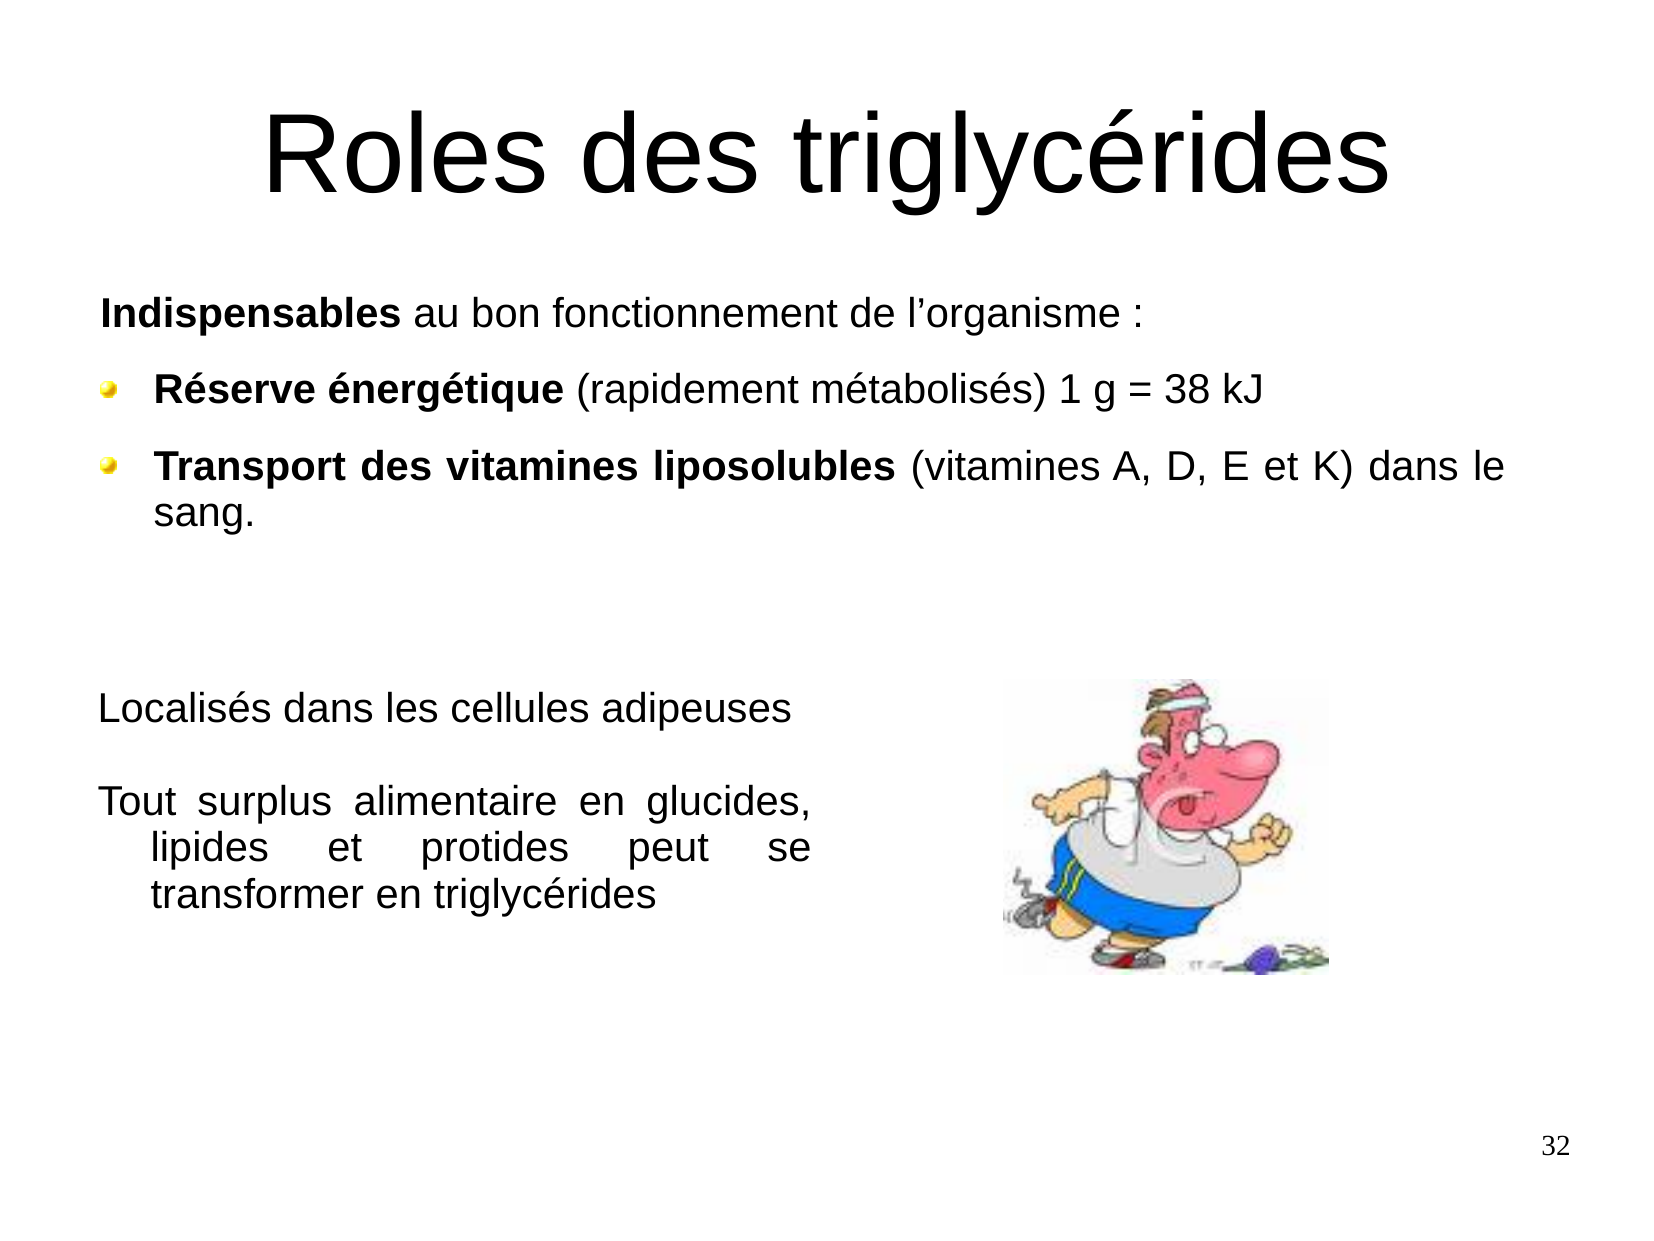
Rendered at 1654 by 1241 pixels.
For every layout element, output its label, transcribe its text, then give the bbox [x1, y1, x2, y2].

picture [1003, 679, 1329, 975]
text_box Localisés dans les cellules adipeuses Tout surplus alimentaire en glucides, lipides et protides peut se transformer en triglycérides [65, 677, 827, 1091]
title Roles des triglycérides [82, 49, 1571, 257]
list Indispensables au bon fonctionnement de l’organisme : Réserve énergétique (rapidement métabolisés) 1 g = 38 kJ Transport des vitamines liposolubles (vitamines A, D, E et K) dans le sang. [82, 290, 1506, 693]
